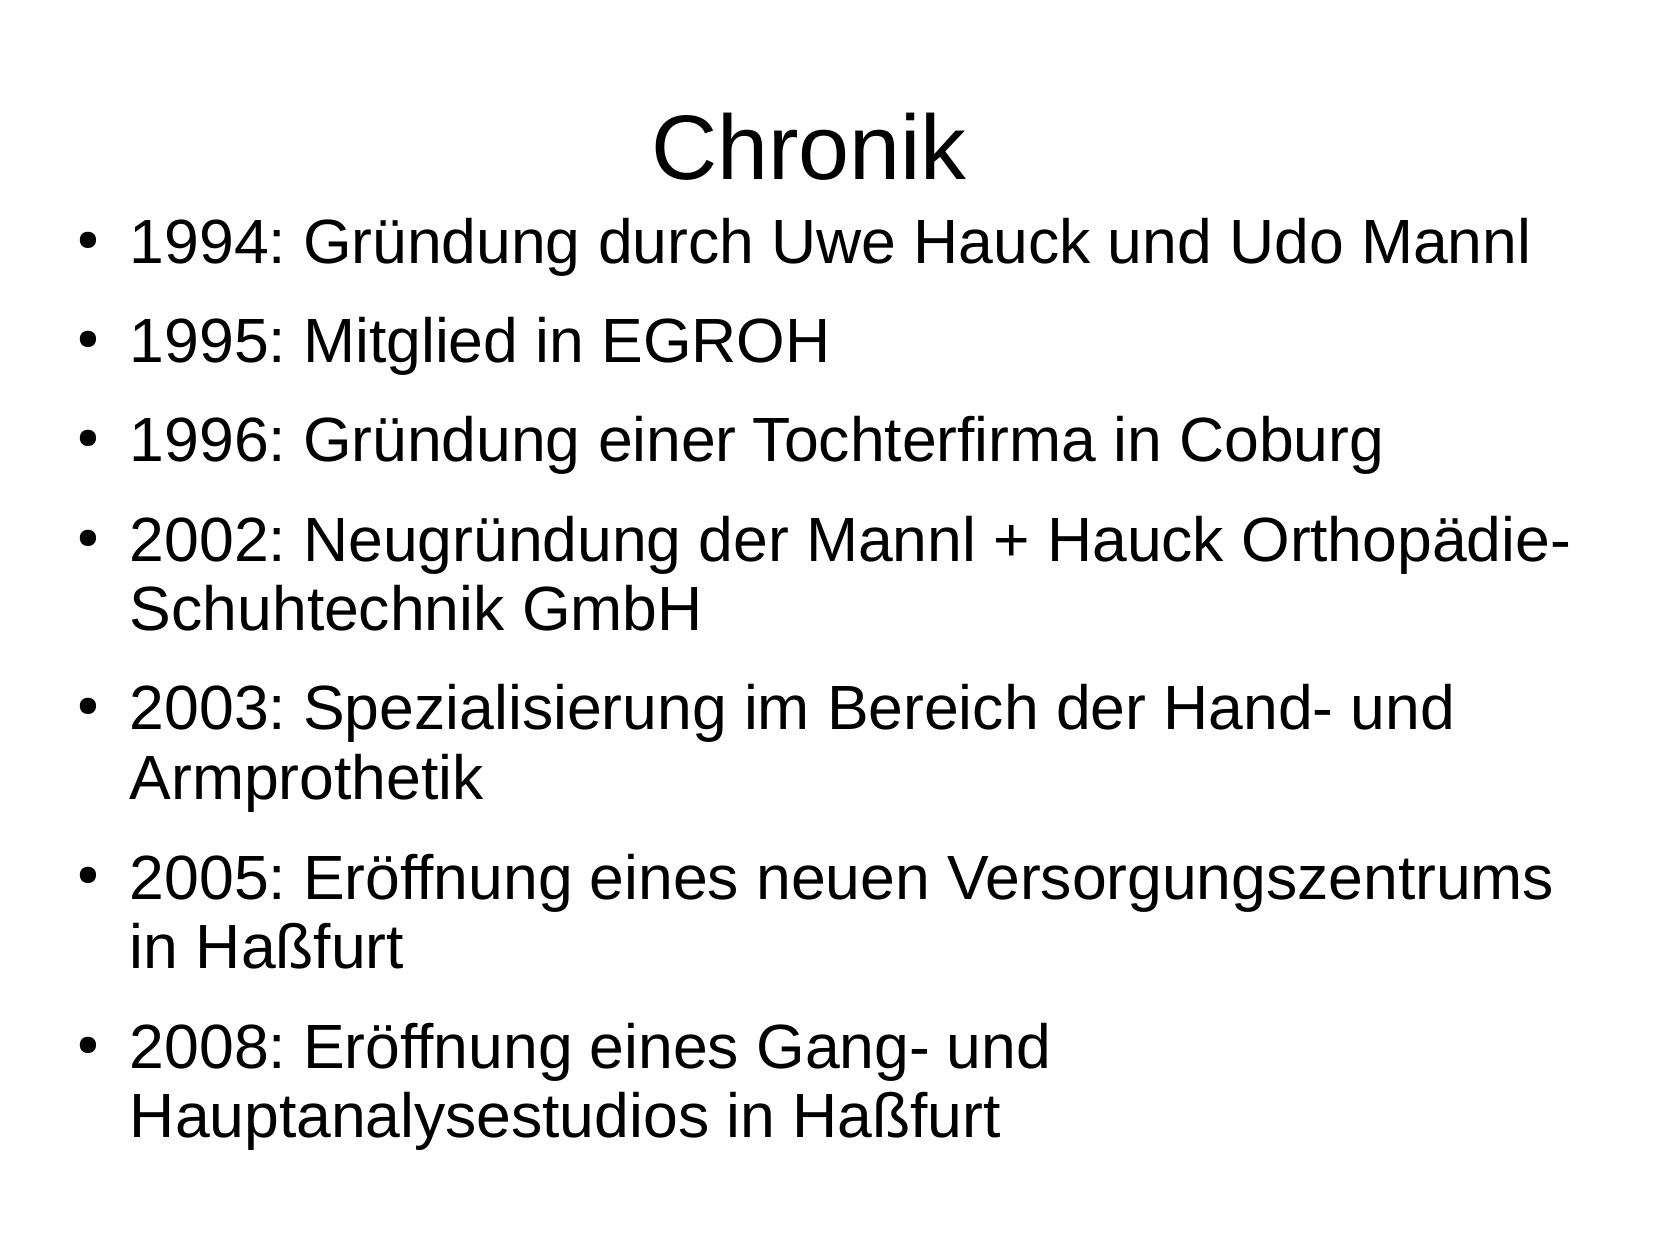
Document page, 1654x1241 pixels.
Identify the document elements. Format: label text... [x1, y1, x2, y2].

list 1994: Gründung durch Uwe Hauck und Udo Mannl 1995: Mitglied in EGROH 1996: Gründung einer Tochterfirma in Coburg 2002: Neugründung der Mannl + Hauck Orthopädie-Schuhtechnik GmbH 2003: Spezialisierung im Bereich der Hand- und Armprothetik 2005: Eröffnung eines neuen Versorgungszentrums in Haßfurt 2008: Eröffnung eines Gang- und Hauptanalysestudios in Haßfurt [59, 206, 1575, 1241]
title Chronik [82, 29, 1536, 206]
